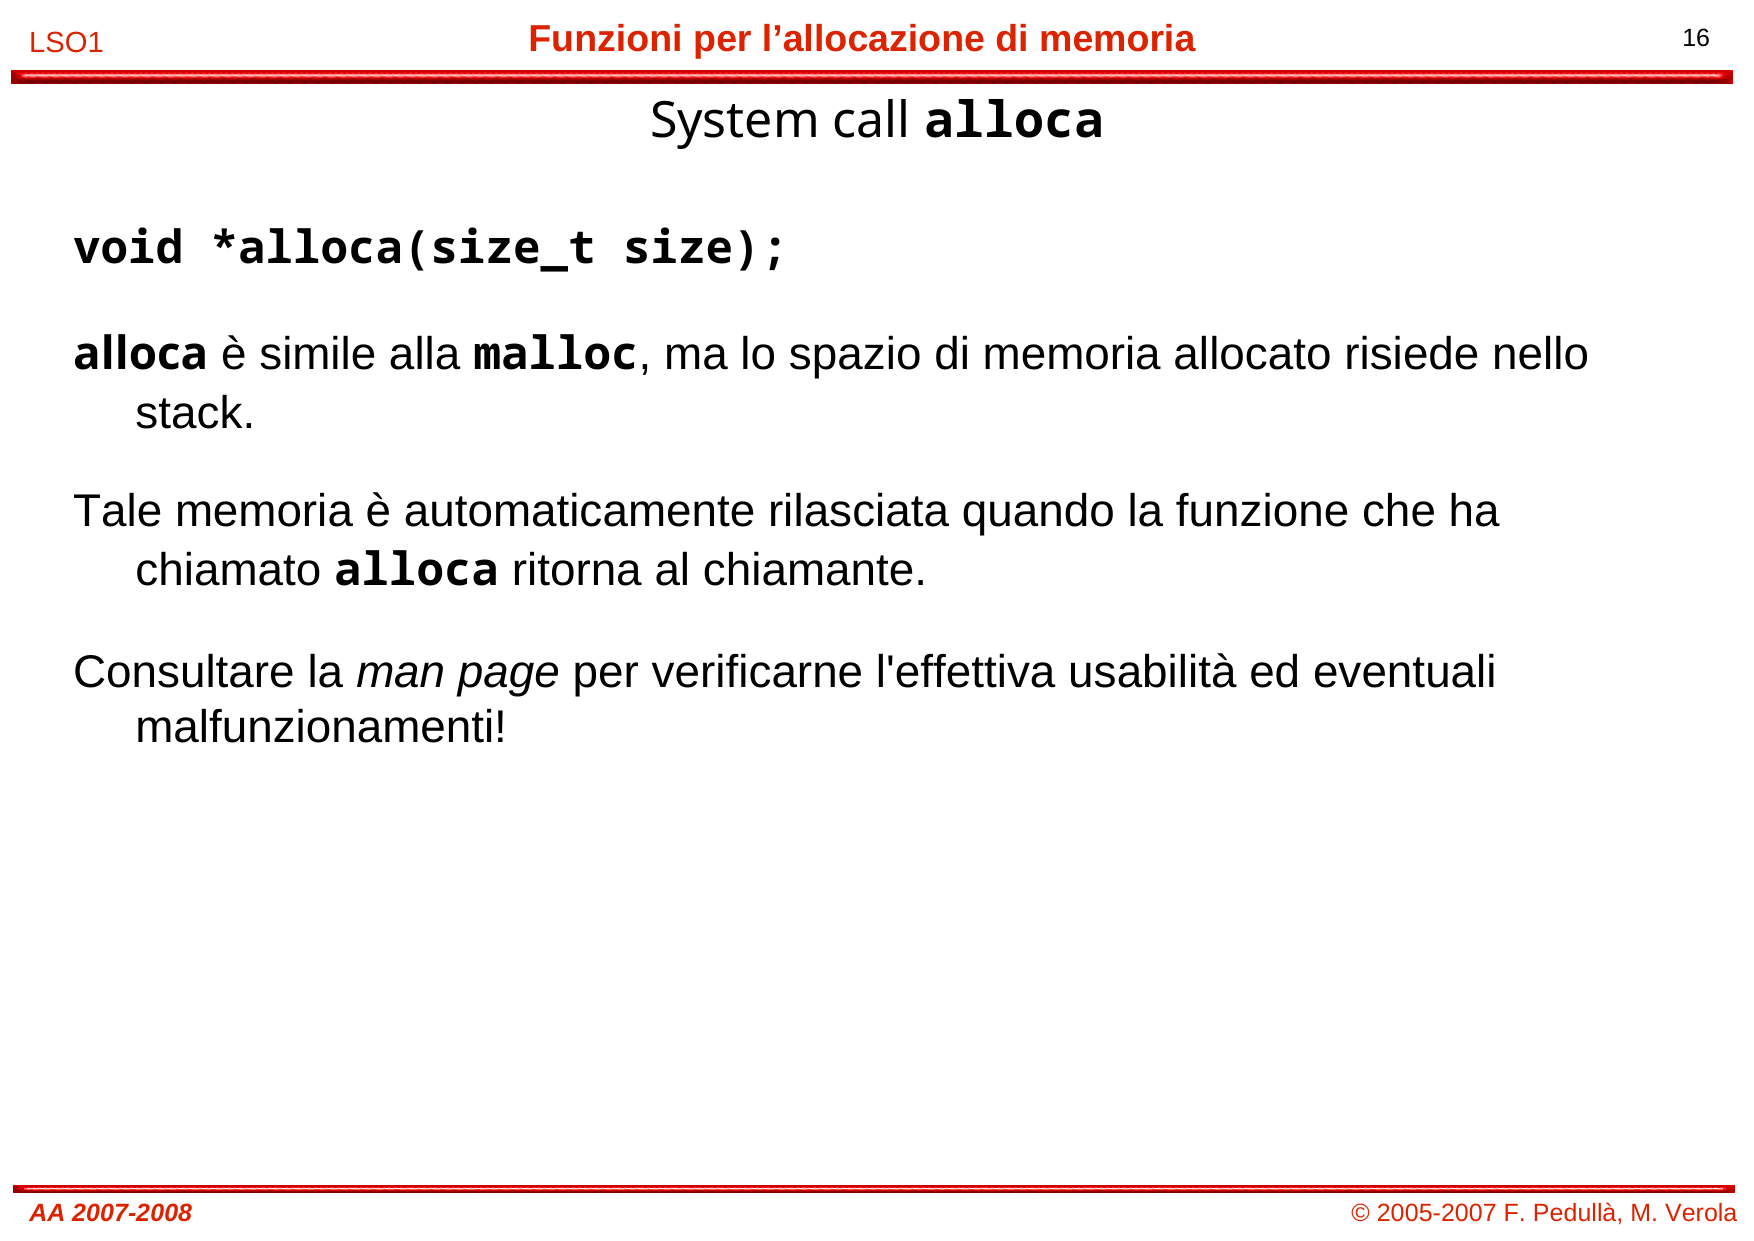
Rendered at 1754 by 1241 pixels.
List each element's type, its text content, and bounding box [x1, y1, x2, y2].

list void *alloca(size_t size); alloca è simile alla malloc, ma lo spazio di memoria allocato risiede nello stack. Tale memoria è automaticamente rilasciata quando la funzione che ha chiamato alloca ritorna al chiamante. Consultare la man page per verificarne l'effettiva usabilità ed eventuali malfunzionamenti! [58, 206, 1696, 1101]
title System call alloca [412, 72, 1342, 168]
picture [11, 70, 1733, 84]
picture [13, 1185, 1735, 1193]
